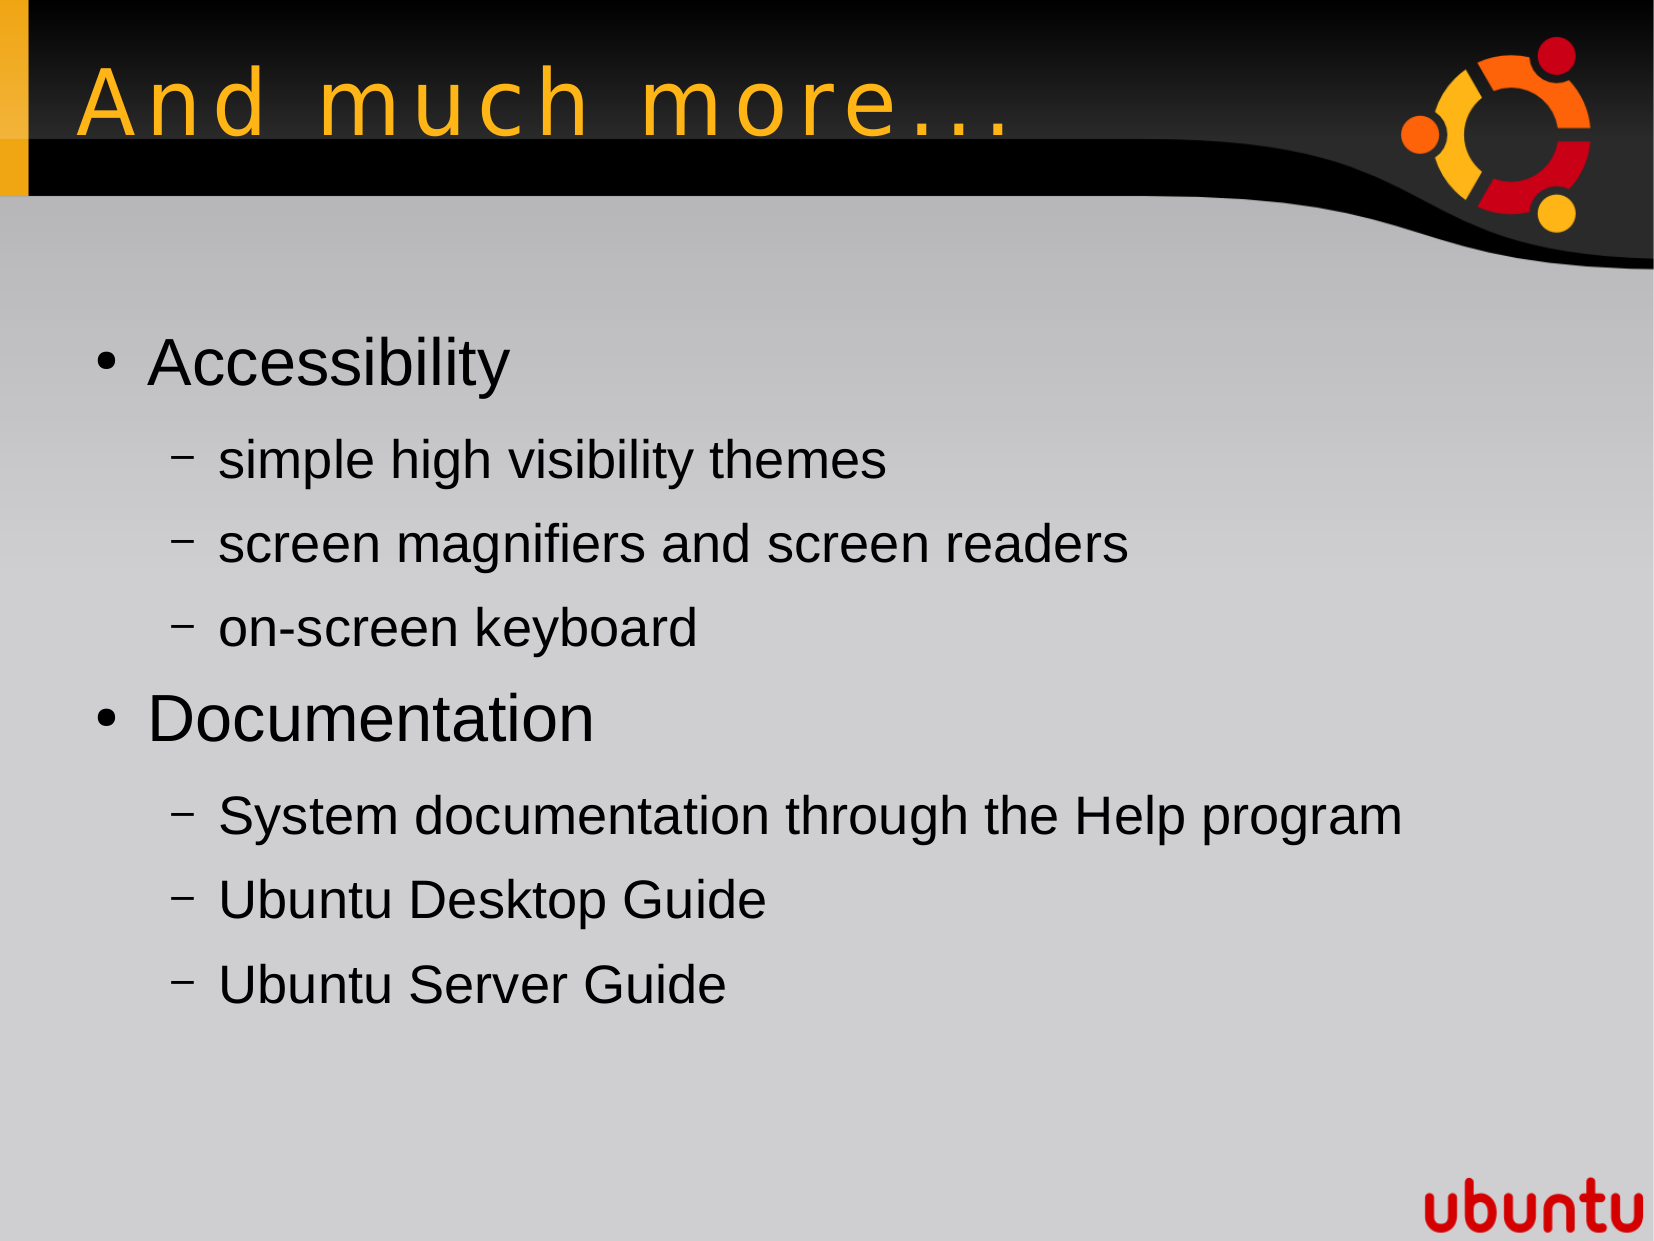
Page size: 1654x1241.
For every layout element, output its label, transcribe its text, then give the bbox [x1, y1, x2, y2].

title And much more... [76, 0, 1300, 207]
picture [0, 0, 1654, 1241]
list Accessibility simple high visibility themes screen magnifiers and screen readers on-screen keyboard Documentation System documentation through the Help program Ubuntu Desktop Guide Ubuntu Server Guide [76, 324, 1565, 1144]
